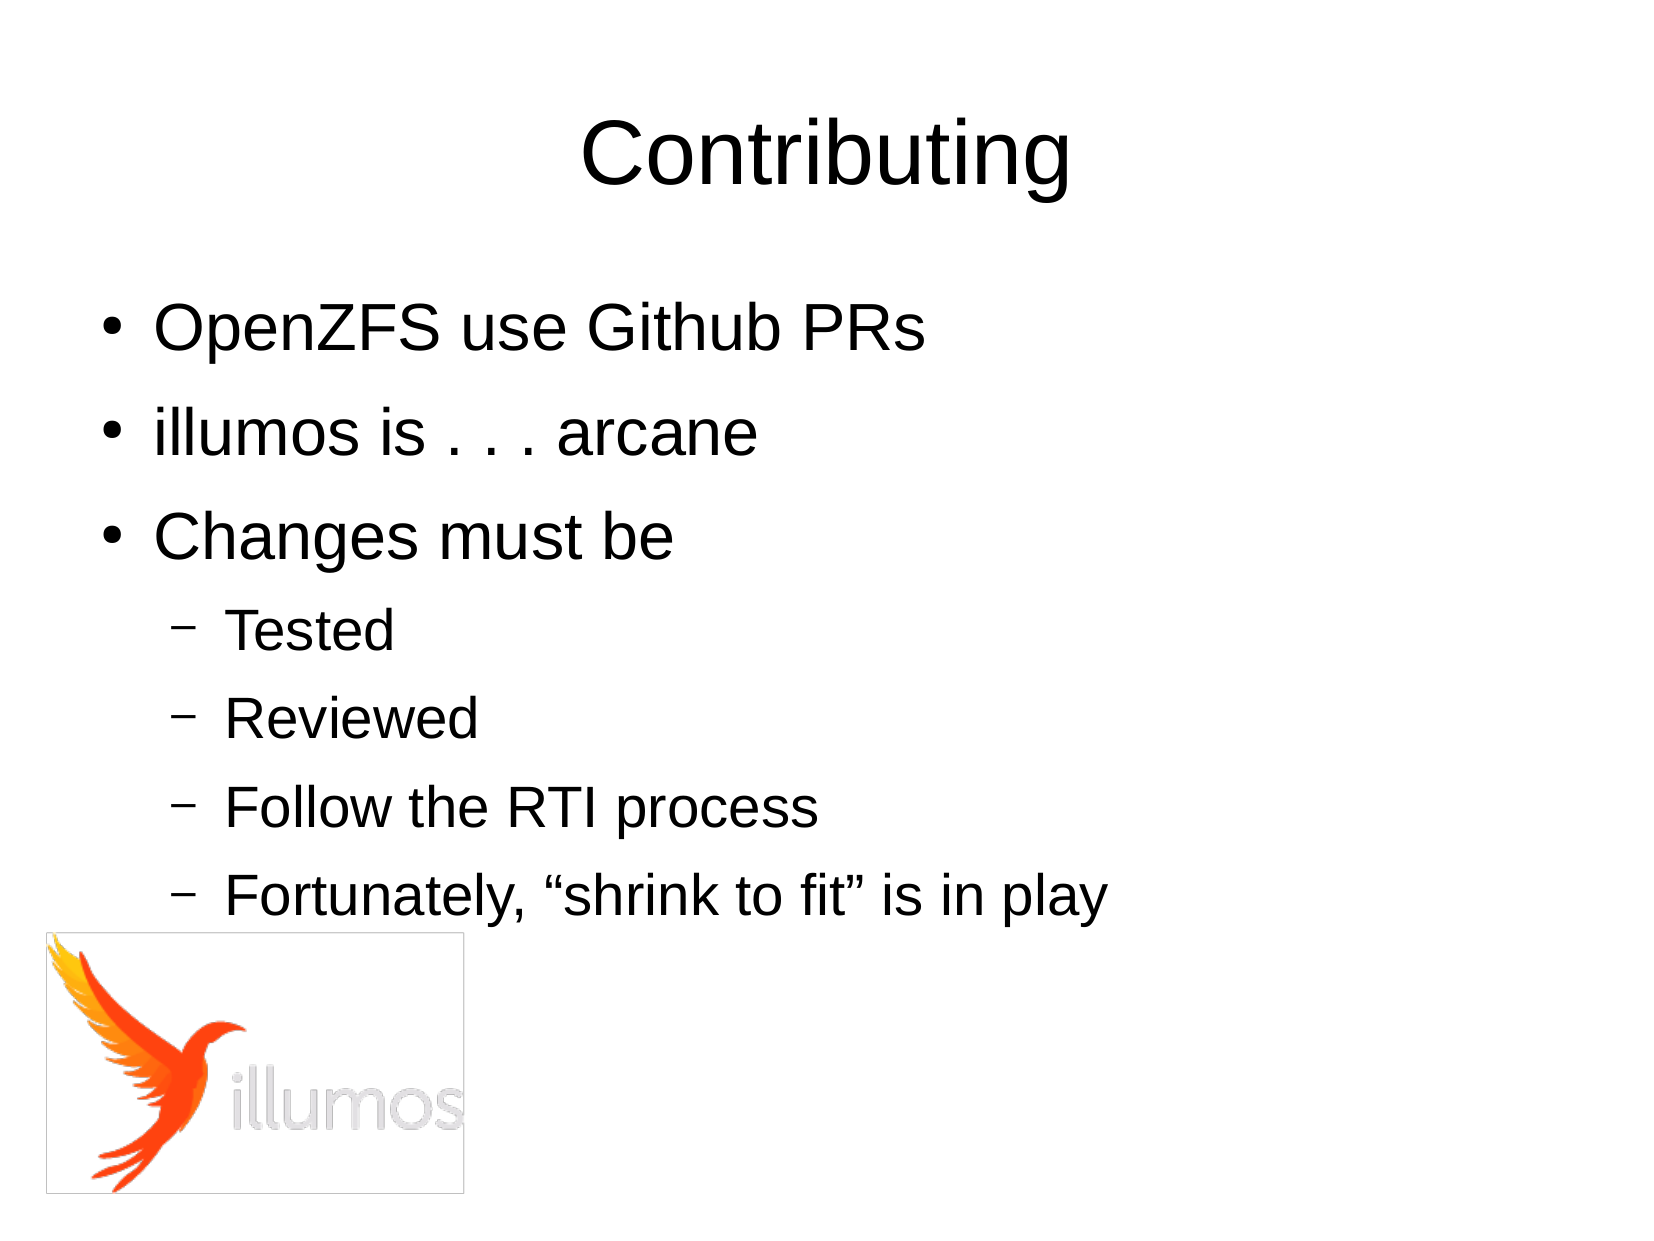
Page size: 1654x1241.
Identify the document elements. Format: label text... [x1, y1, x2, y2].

title Contributing [82, 49, 1571, 257]
list OpenZFS use Github PRs illumos is . . . arcane Changes must be Tested Reviewed Follow the RTI process Fortunately, “shrink to fit” is in play [82, 290, 1571, 1010]
picture [0, 886, 511, 1241]
